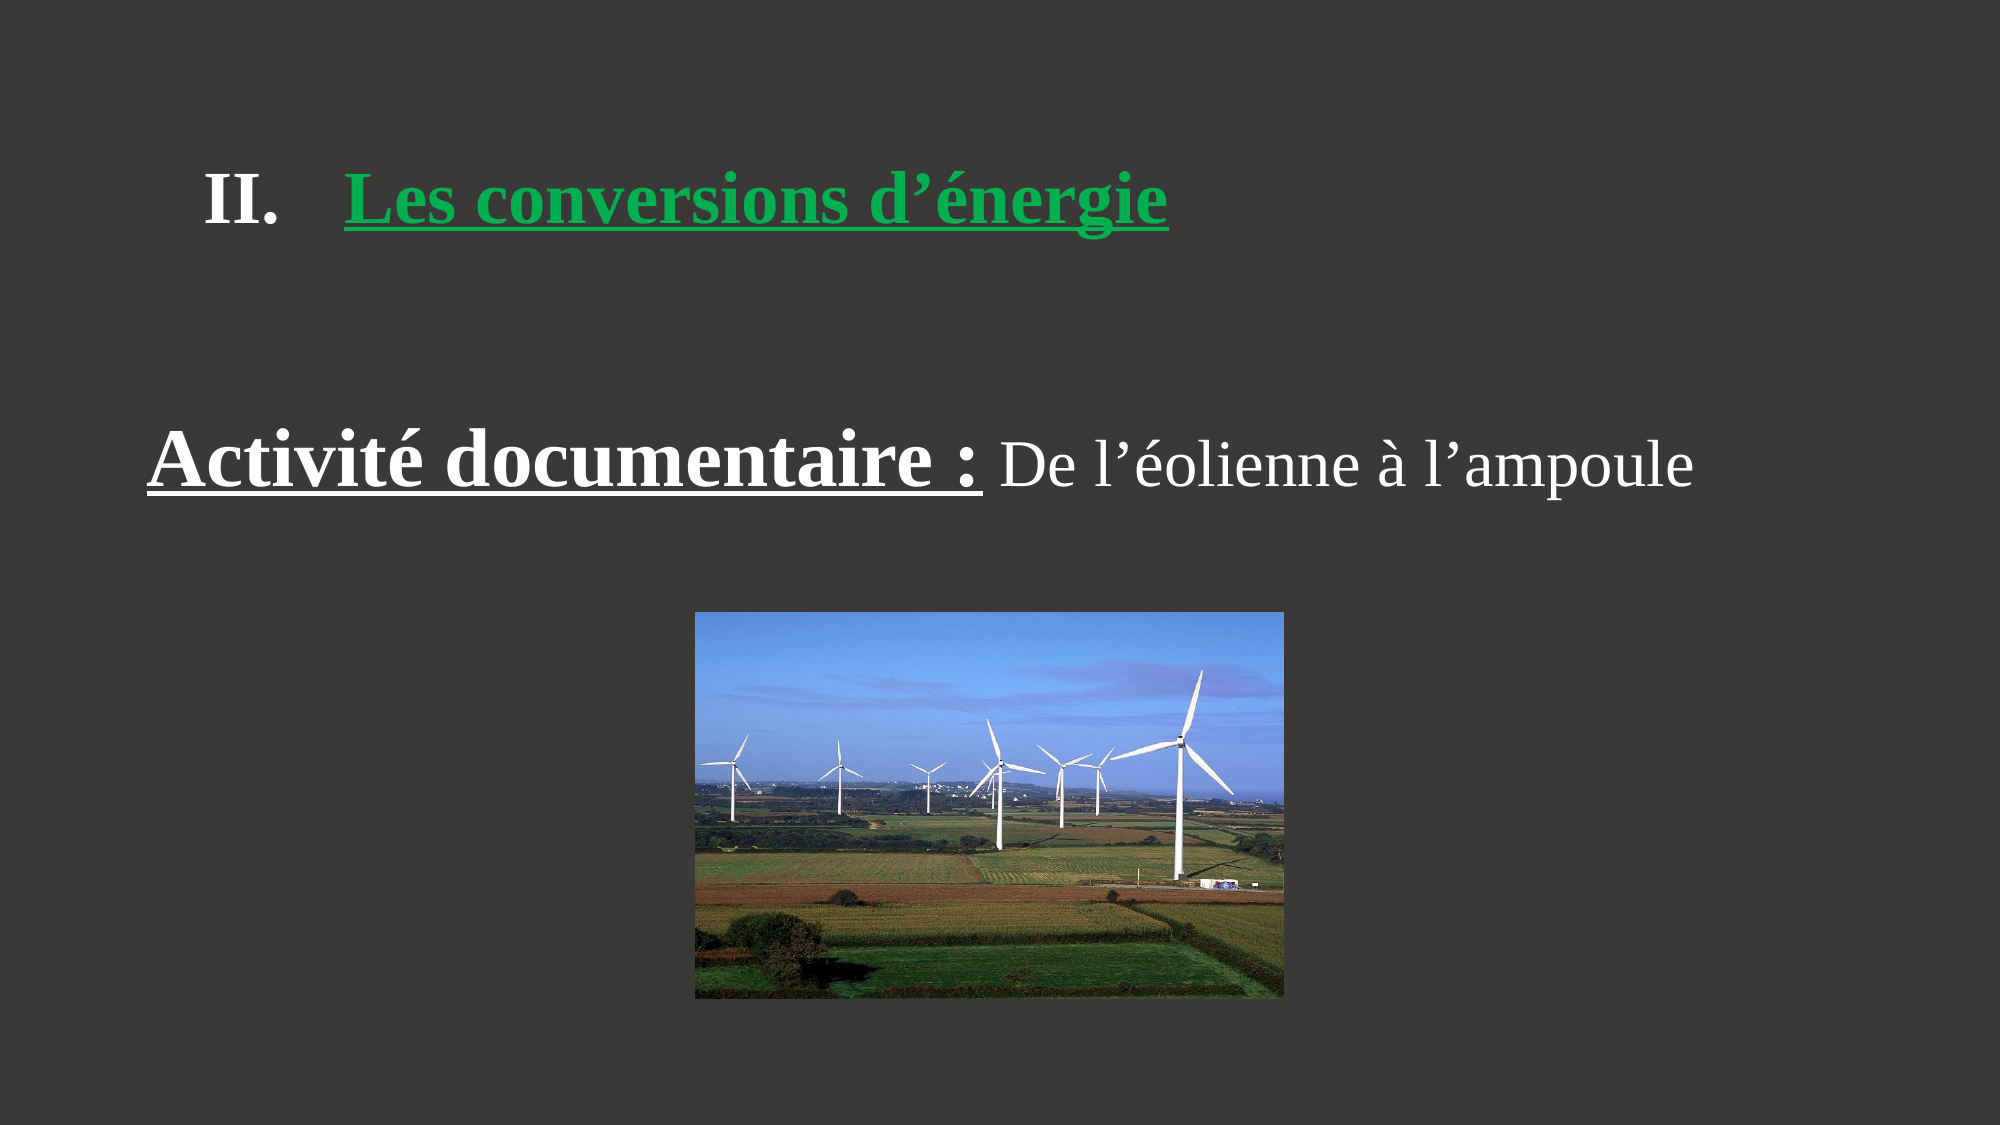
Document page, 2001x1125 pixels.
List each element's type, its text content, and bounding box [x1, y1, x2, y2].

text_box Activité documentaire : De l’éolienne à l’ampoule [131, 395, 1888, 512]
text_box Les conversions d’énergie [188, 140, 1751, 247]
picture [695, 612, 1284, 999]
